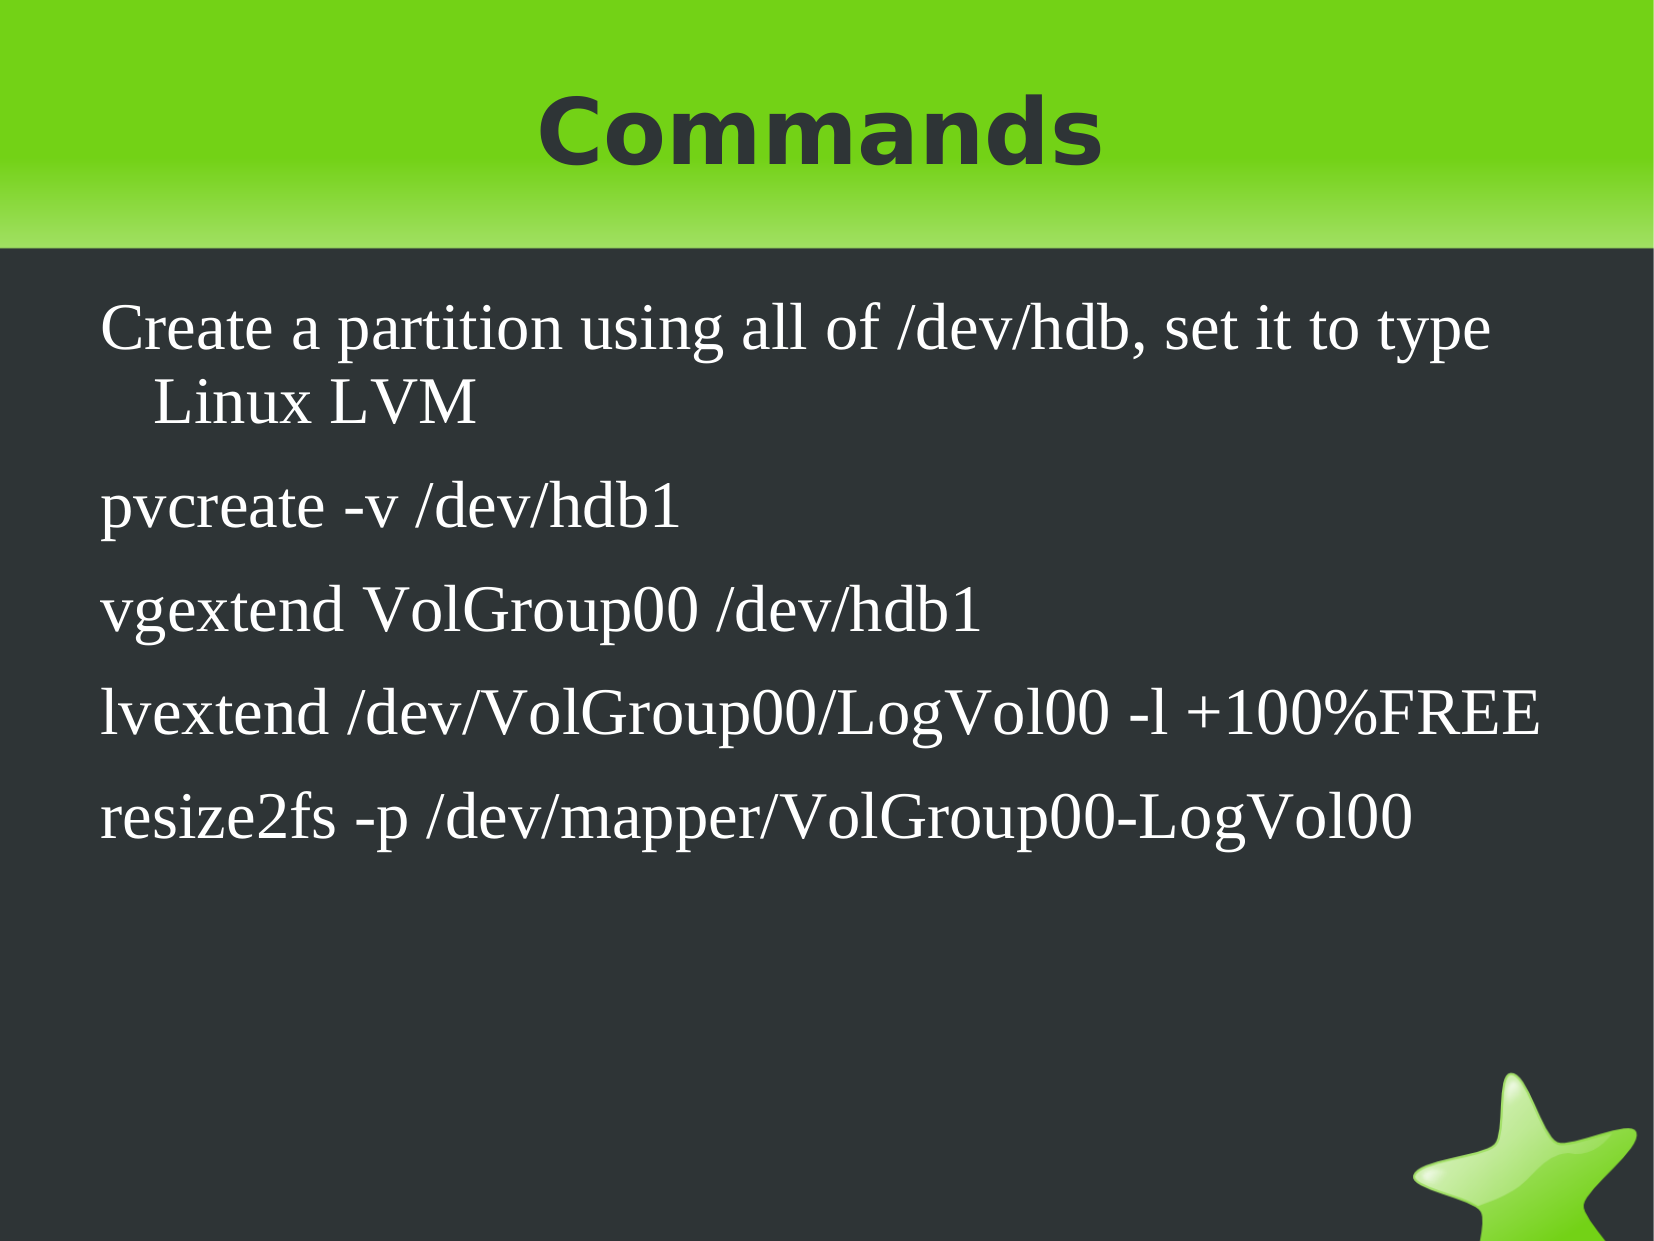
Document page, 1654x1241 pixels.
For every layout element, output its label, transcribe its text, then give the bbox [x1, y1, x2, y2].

list Create a partition using all of /dev/hdb, set it to type Linux LVM pvcreate -v /dev/hdb1 vgextend VolGroup00 /dev/hdb1 lvextend /dev/VolGroup00/LogVol00 -l +100%FREE resize2fs -p /dev/mapper/VolGroup00-LogVol00 [82, 290, 1571, 1201]
picture [0, 0, 1654, 1241]
title Commands [76, 36, 1565, 229]
